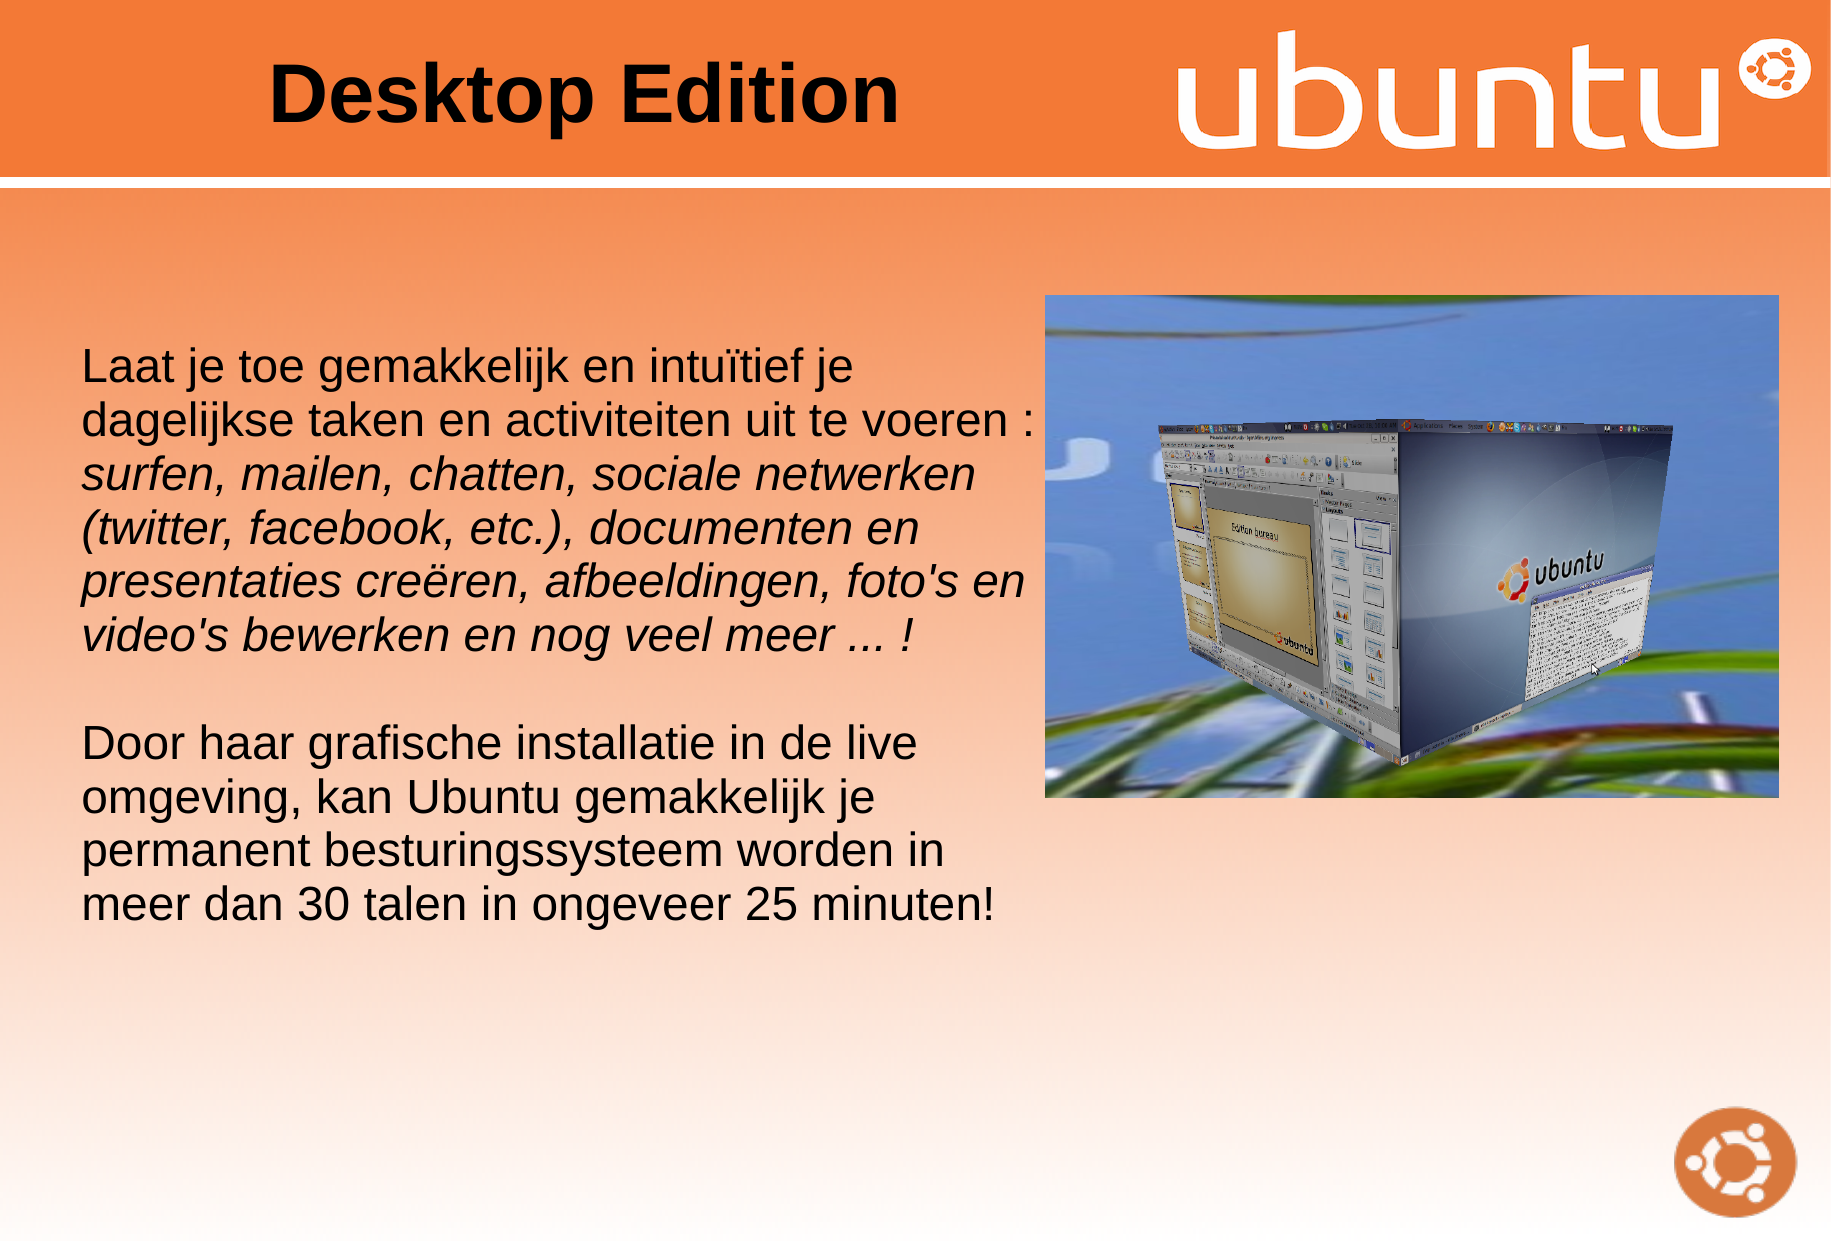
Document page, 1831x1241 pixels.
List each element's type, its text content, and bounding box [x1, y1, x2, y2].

title Desktop Edition [5, 47, 1164, 141]
picture [0, 0, 1831, 1241]
subtitle Laat je toe gemakkelijk en intuïtief je dagelijkse taken en activiteiten uit te voeren : surfen, mailen, chatten, sociale netwerken (twitter, facebook, etc.), documenten en presentaties creëren, afbeeldingen, foto's en video's bewerken en nog veel meer ... ! Door haar grafische installatie in de live omgeving, kan Ubuntu gemakkelijk je permanent besturingssysteem worden in meer dan 30 talen in ongeveer 25 minuten! [81, 257, 1074, 1013]
